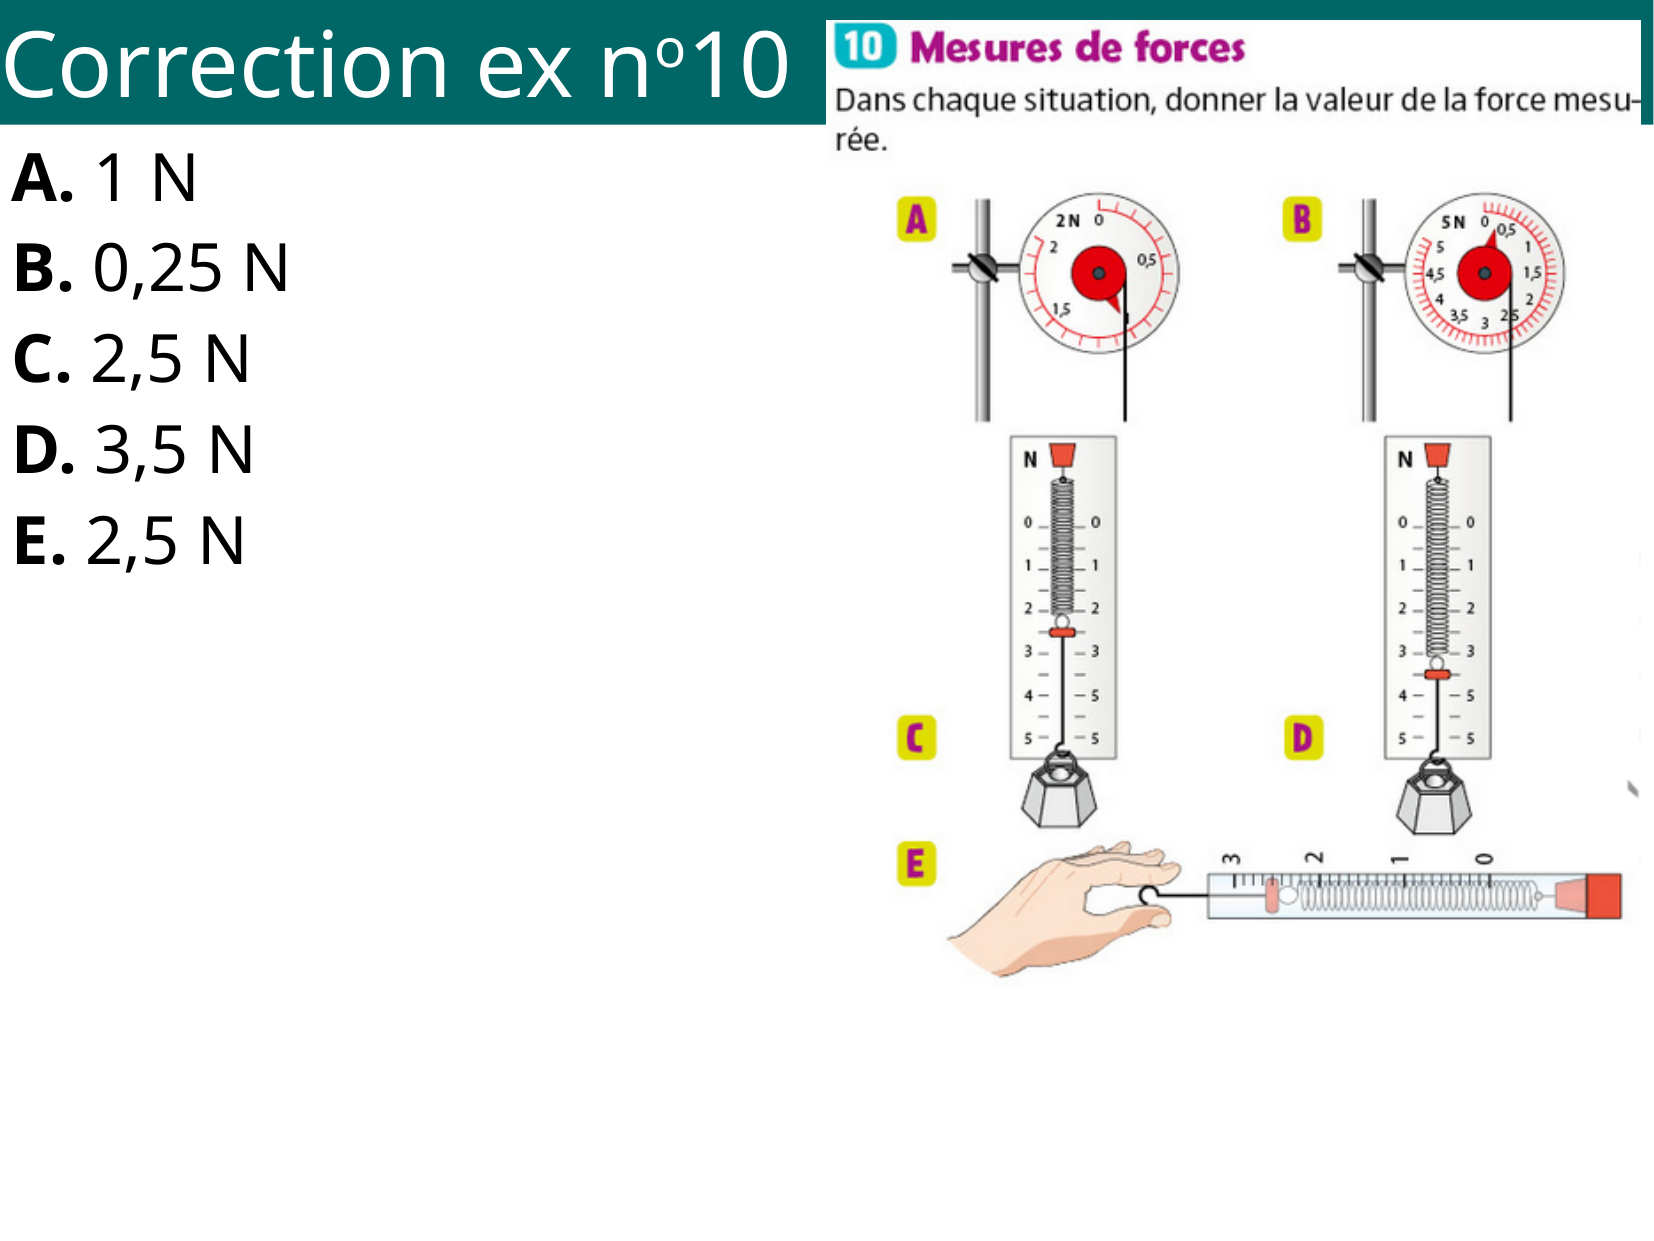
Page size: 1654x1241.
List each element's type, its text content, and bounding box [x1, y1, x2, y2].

picture [826, 20, 1641, 987]
title Correction ex no10 [0, 10, 1654, 114]
subtitle A. 1 N B. 0,25 N C. 2,5 N D. 3,5 N E. 2,5 N [11, 129, 1642, 1229]
